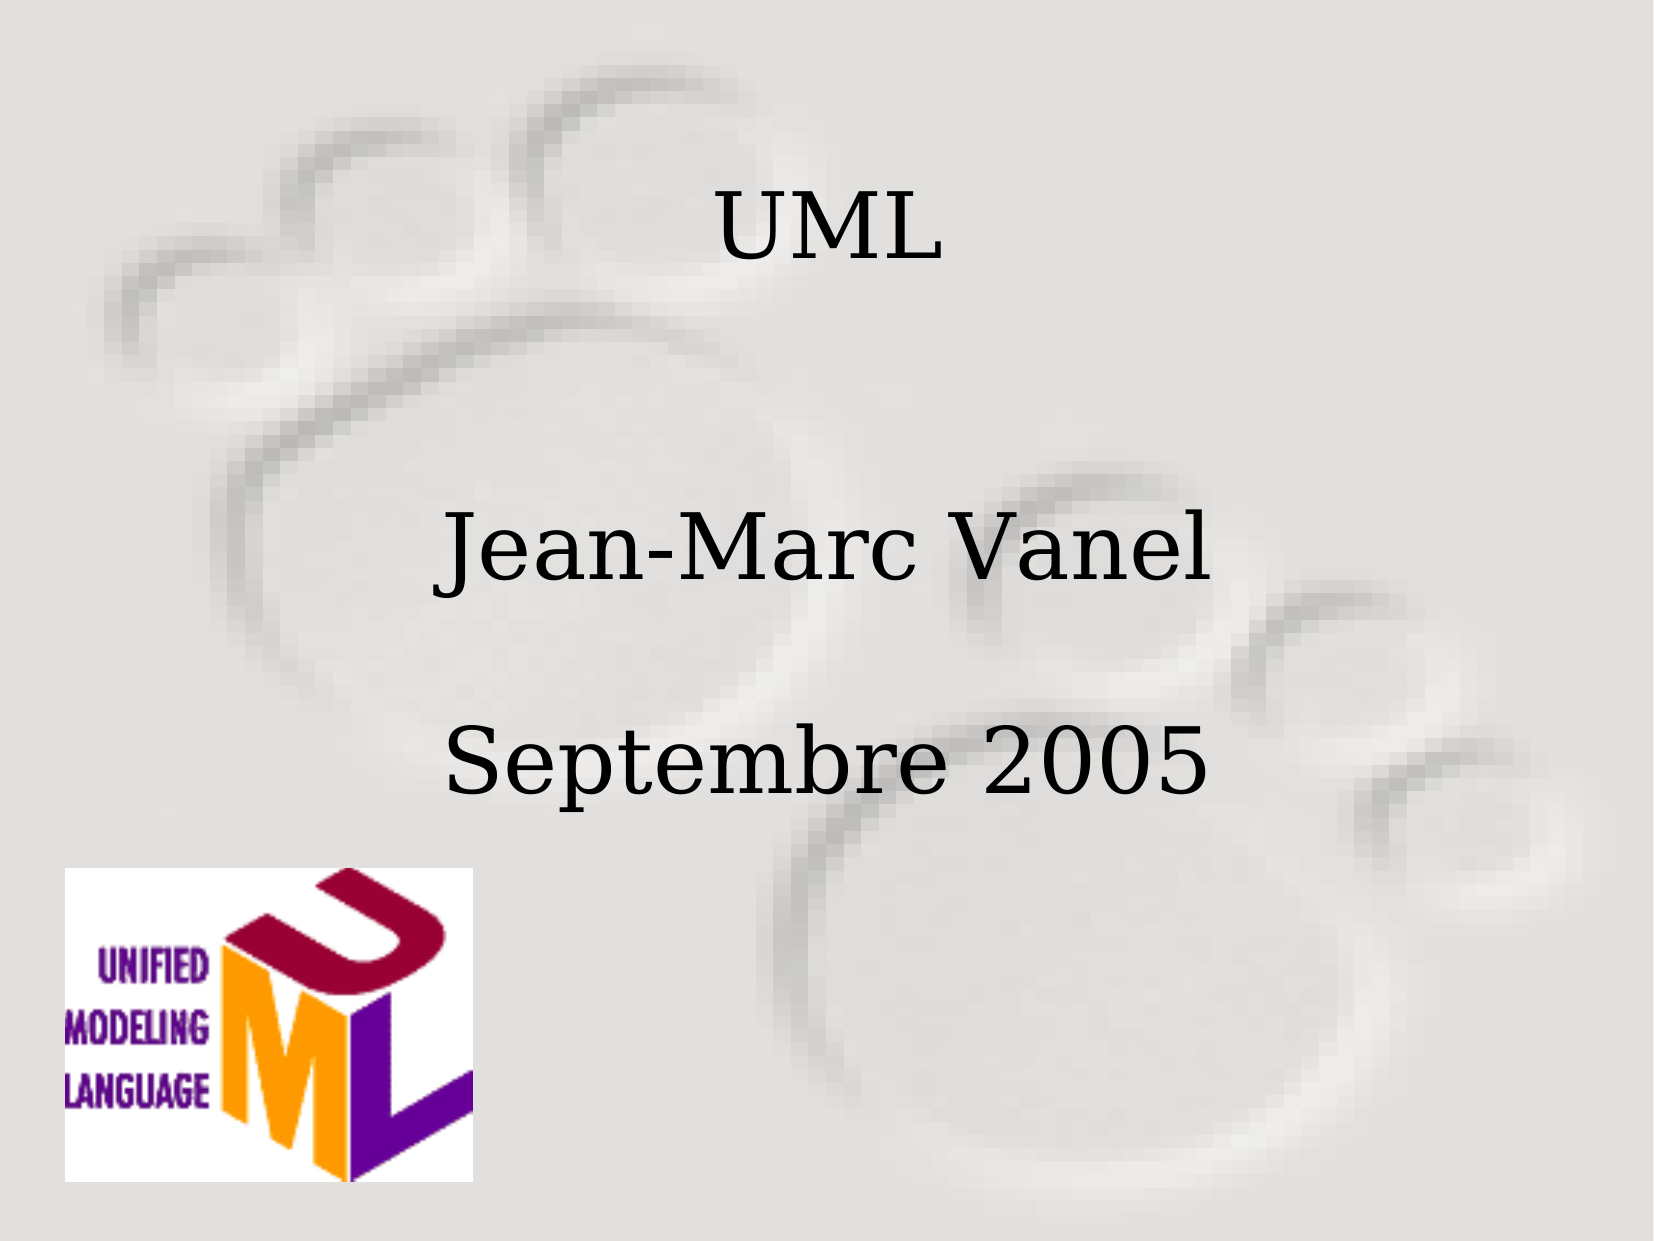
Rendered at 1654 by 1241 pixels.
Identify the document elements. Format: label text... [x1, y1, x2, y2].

title UML Jean-Marc Vanel Septembre 2005 [121, 102, 1534, 886]
picture [0, 0, 1654, 1241]
